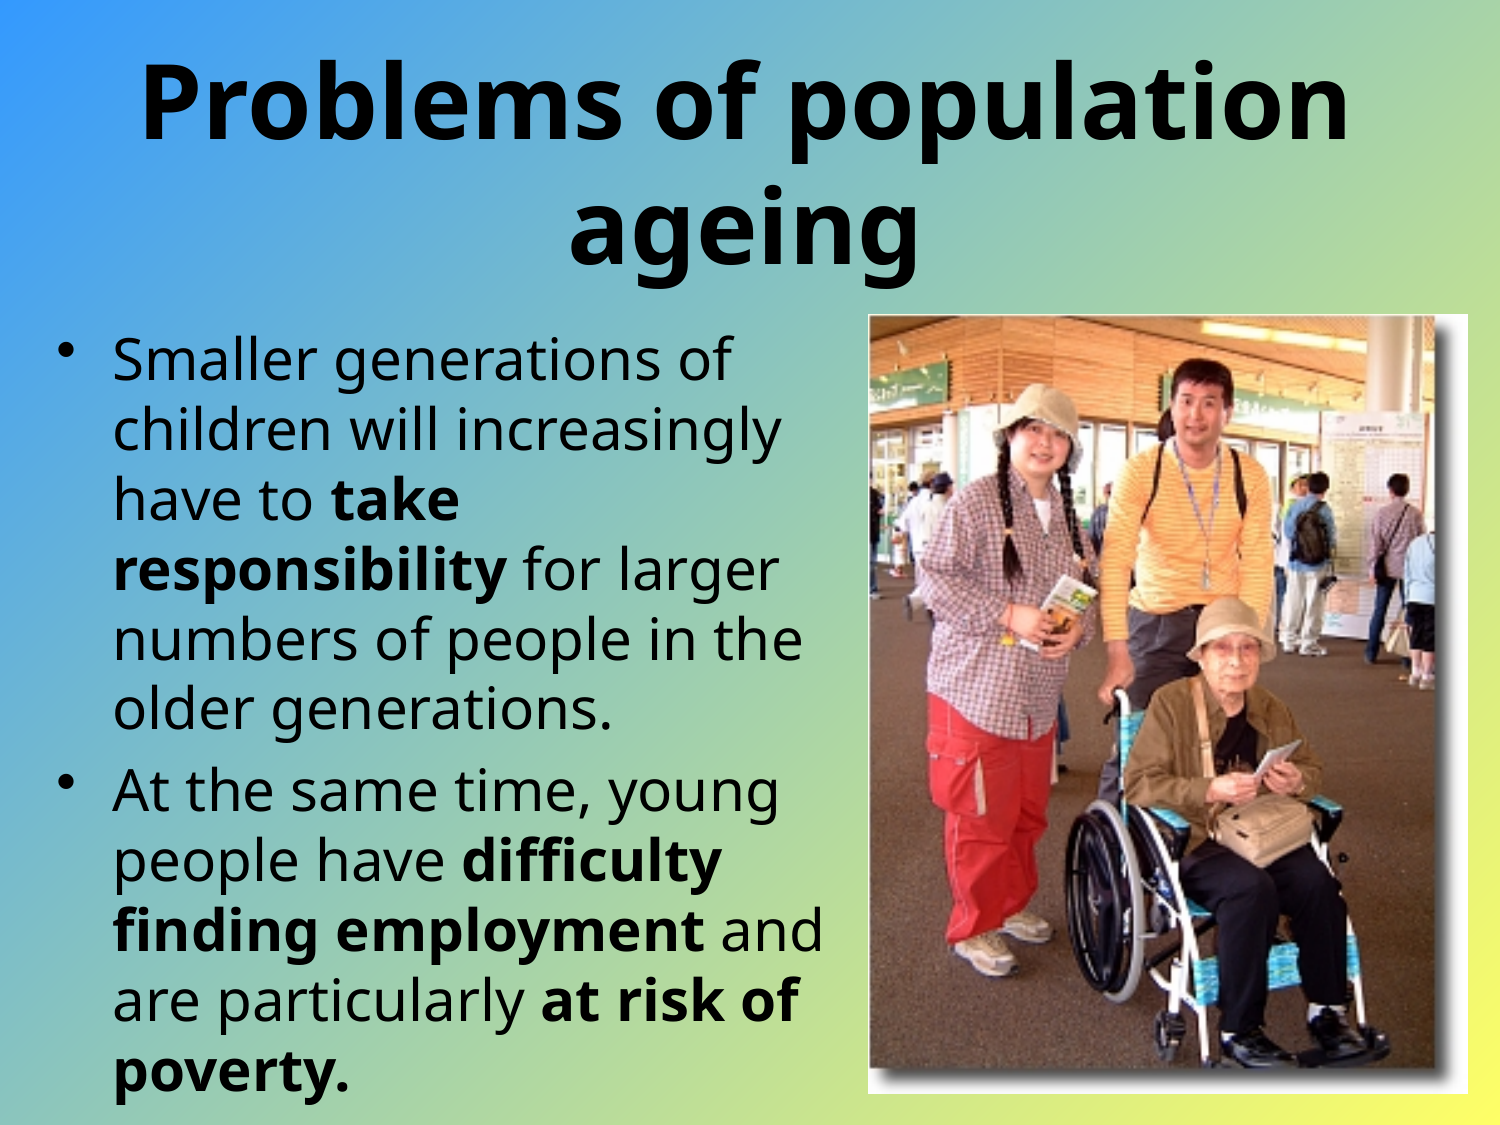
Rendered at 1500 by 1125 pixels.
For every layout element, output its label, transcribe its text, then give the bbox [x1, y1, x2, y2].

title Problems of population ageing [64, 66, 1427, 254]
list Smaller generations of children will increasingly have to take responsibility for larger numbers of people in the older generations. At the same time, young people have difficulty finding employment and are particularly at risk of poverty. [41, 314, 845, 1057]
picture [868, 314, 1468, 1094]
